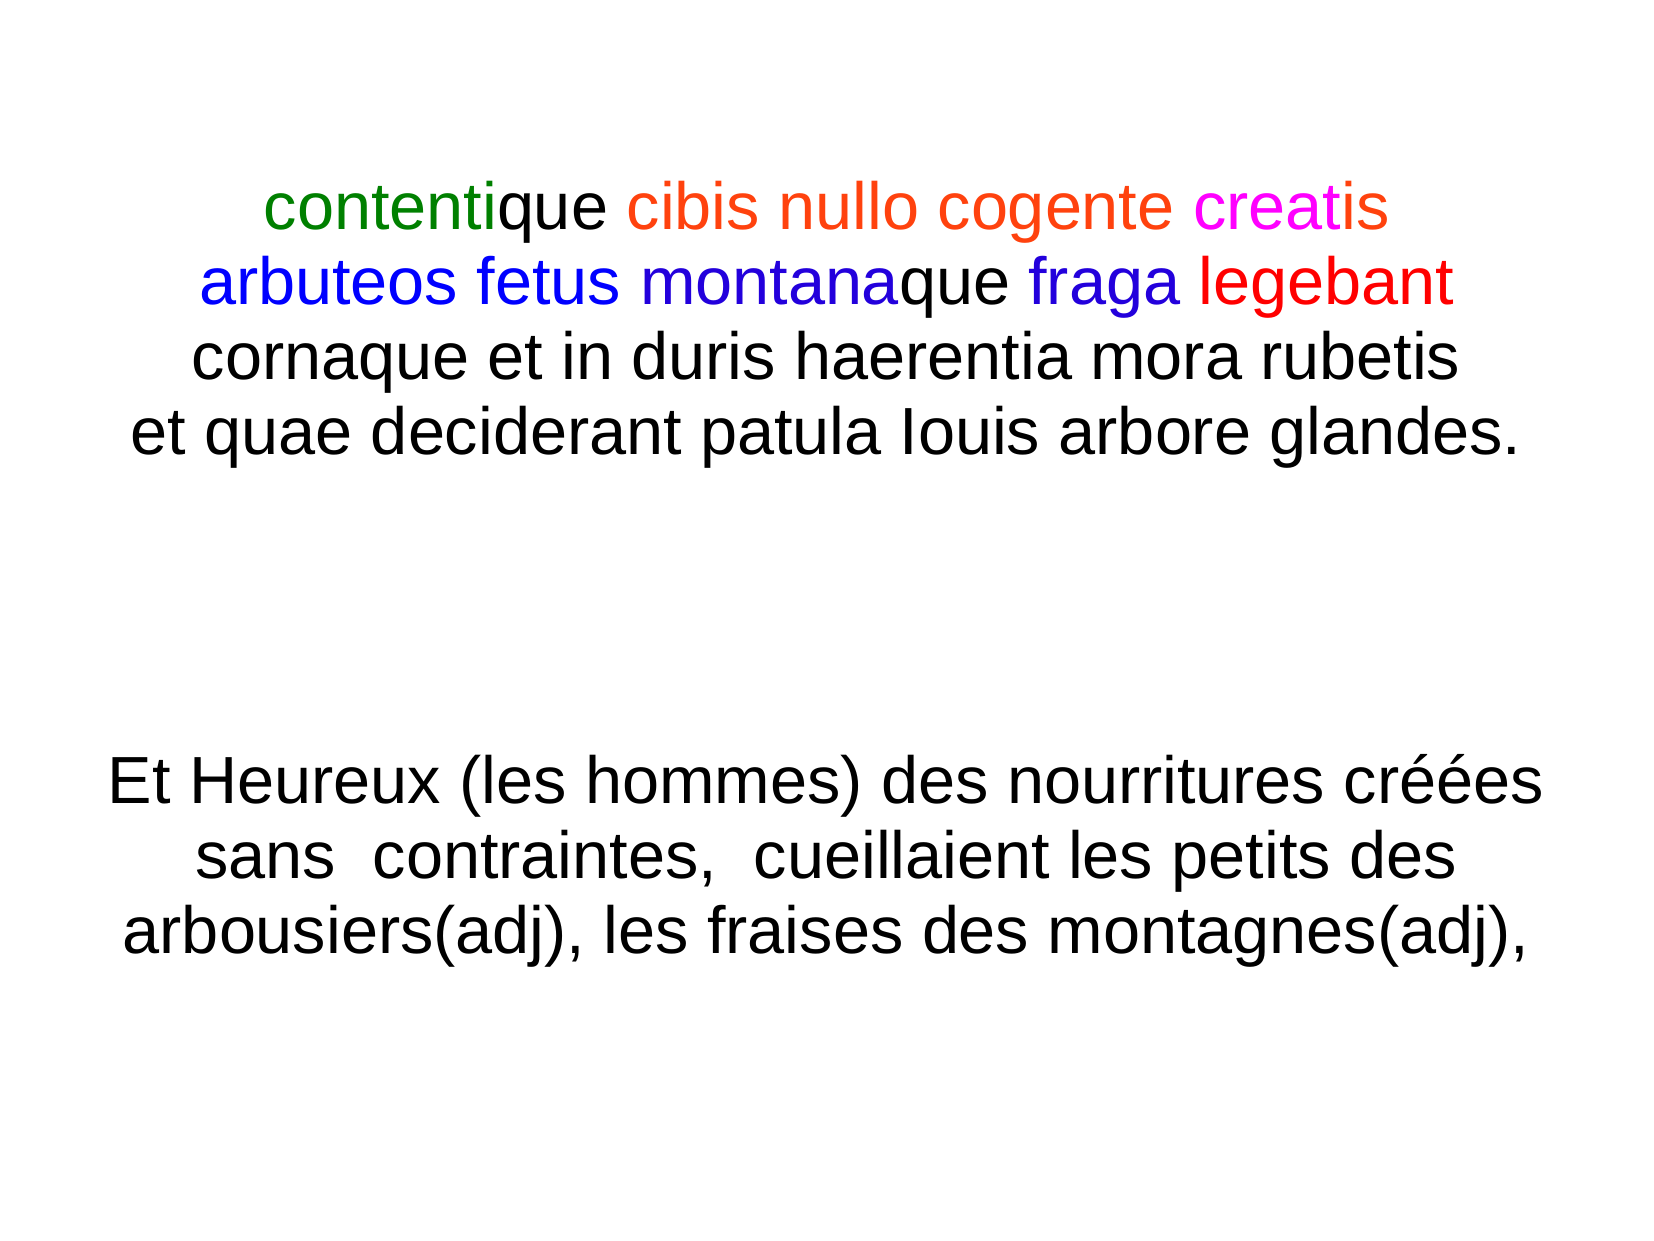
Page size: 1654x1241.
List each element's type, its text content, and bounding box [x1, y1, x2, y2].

subtitle Et Heureux (les hommes) des nourritures créées sans contraintes, cueillaient les petits des arbousiers(adj), les fraises des montagnes(adj), [82, 602, 1571, 1109]
title contentique cibis nullo cogente creatis arbuteos fetus montanaque fraga legebant cornaque et in duris haerentia mora rubetis et quae deciderant patula Iouis arbore glandes. [47, 35, 1607, 603]
